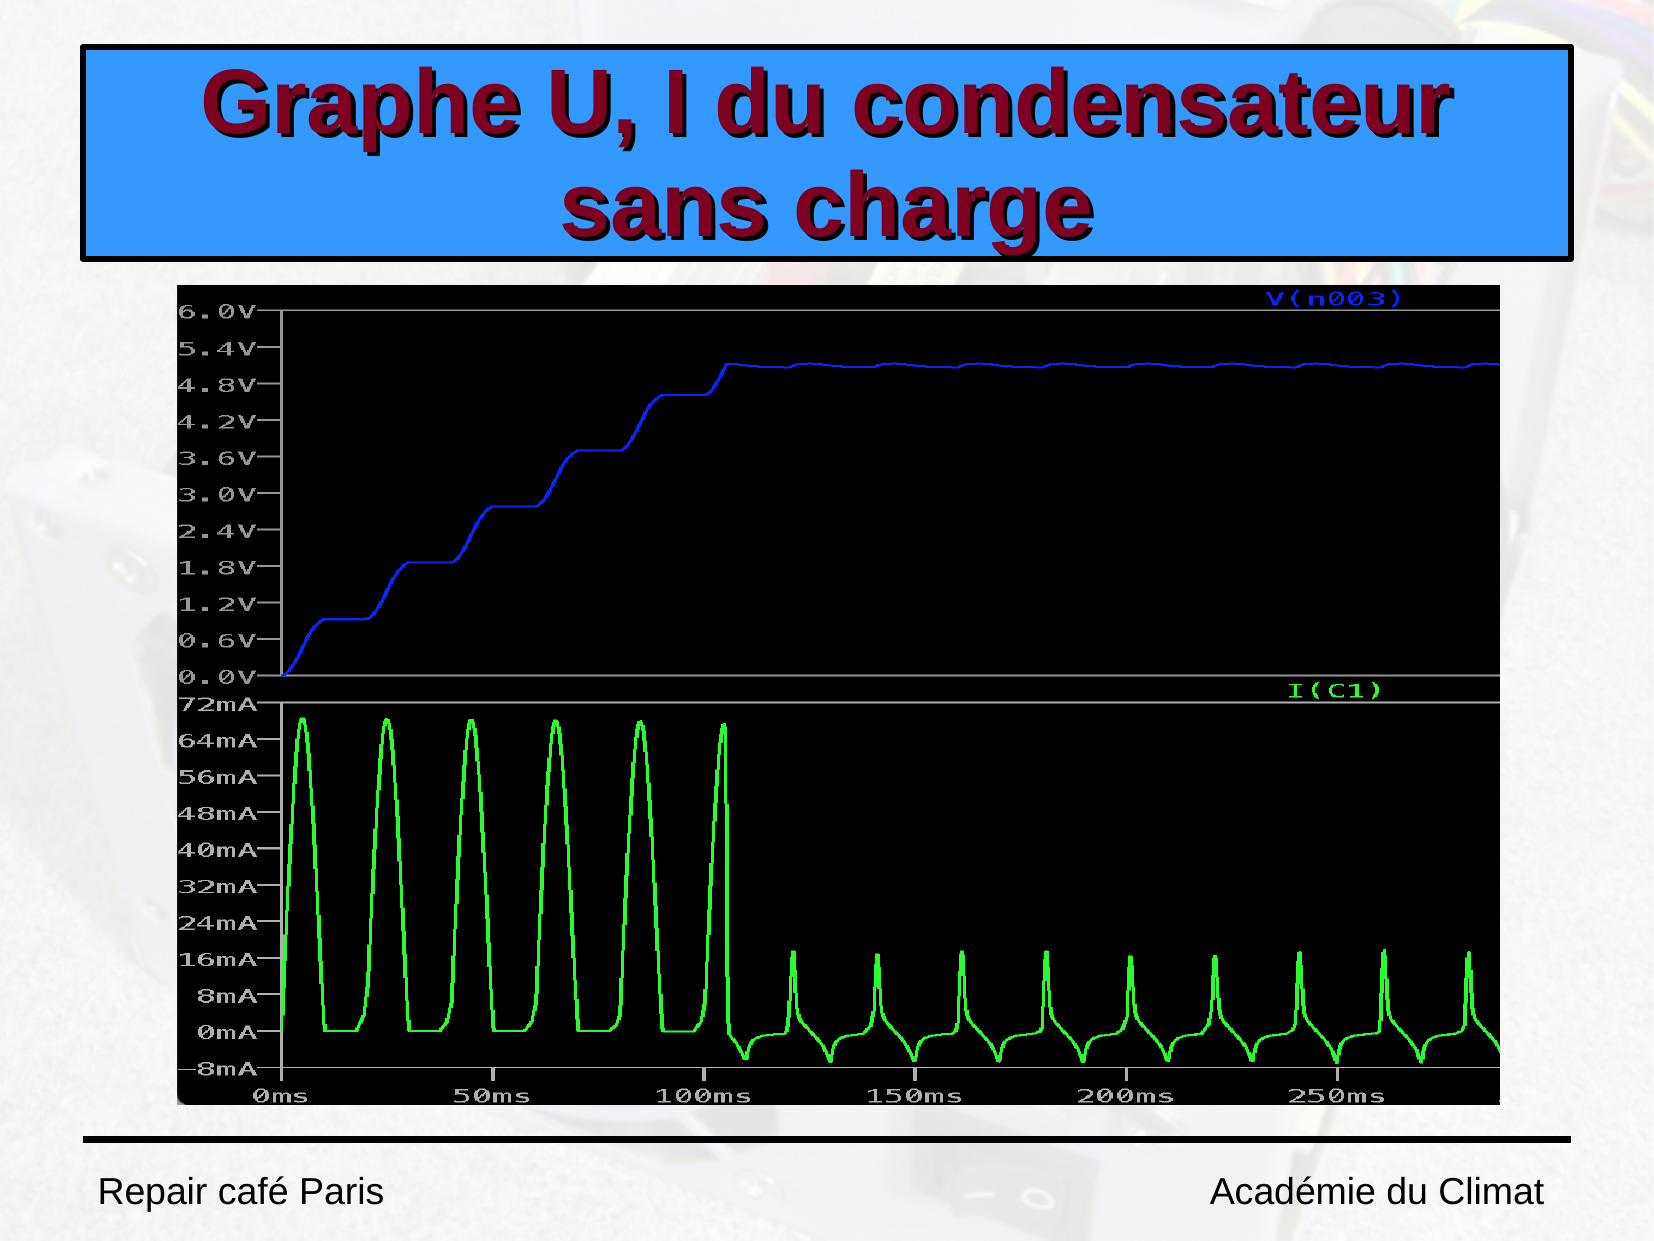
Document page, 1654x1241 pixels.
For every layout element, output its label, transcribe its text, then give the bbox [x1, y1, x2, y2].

title Graphe U, I du condensateur sans charge [82, 47, 1571, 259]
text_box Repair café Paris Académie du Climat [82, 1163, 1571, 1220]
picture [0, 0, 1654, 1241]
